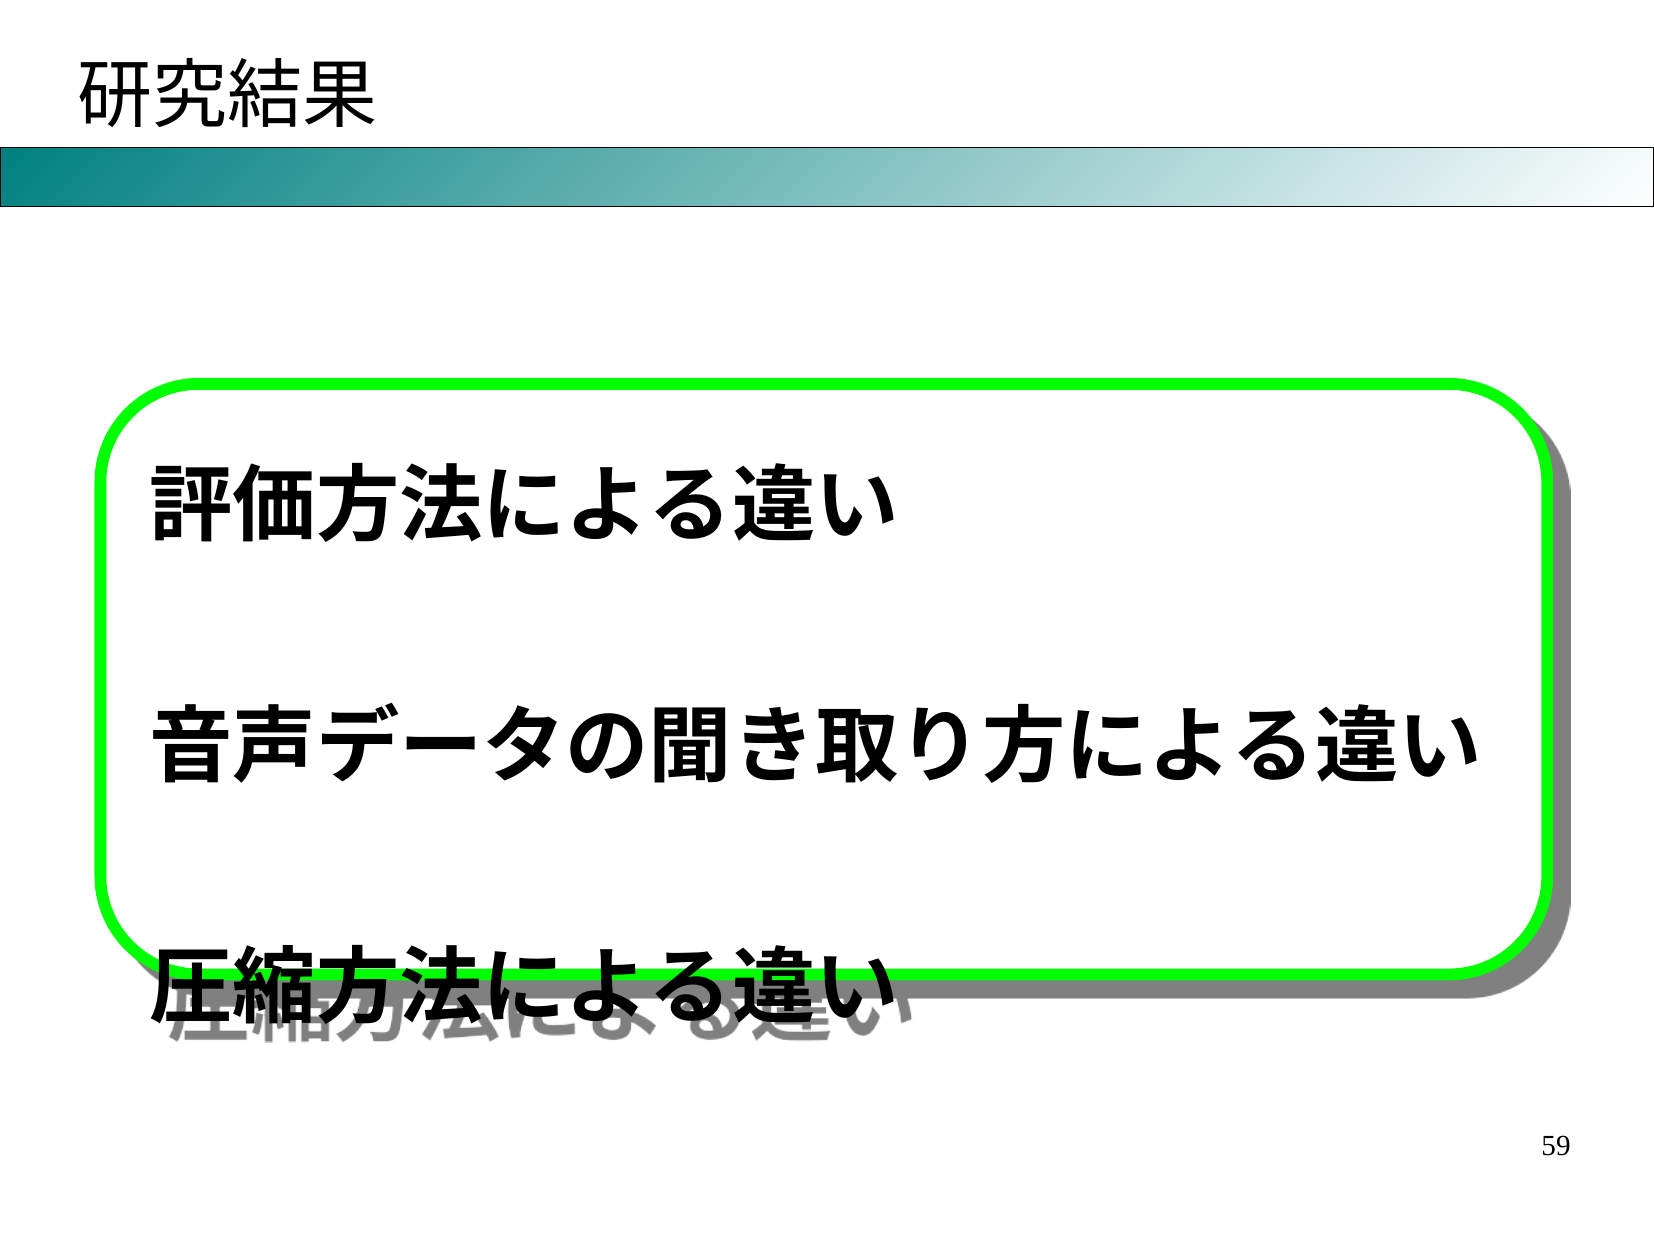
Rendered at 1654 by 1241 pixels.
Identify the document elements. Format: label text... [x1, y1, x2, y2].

title 研究結果 [77, 29, 1654, 149]
text_box 評価方法による違い 音声データの聞き取り方による違い 圧縮方法による違い [100, 383, 1548, 975]
